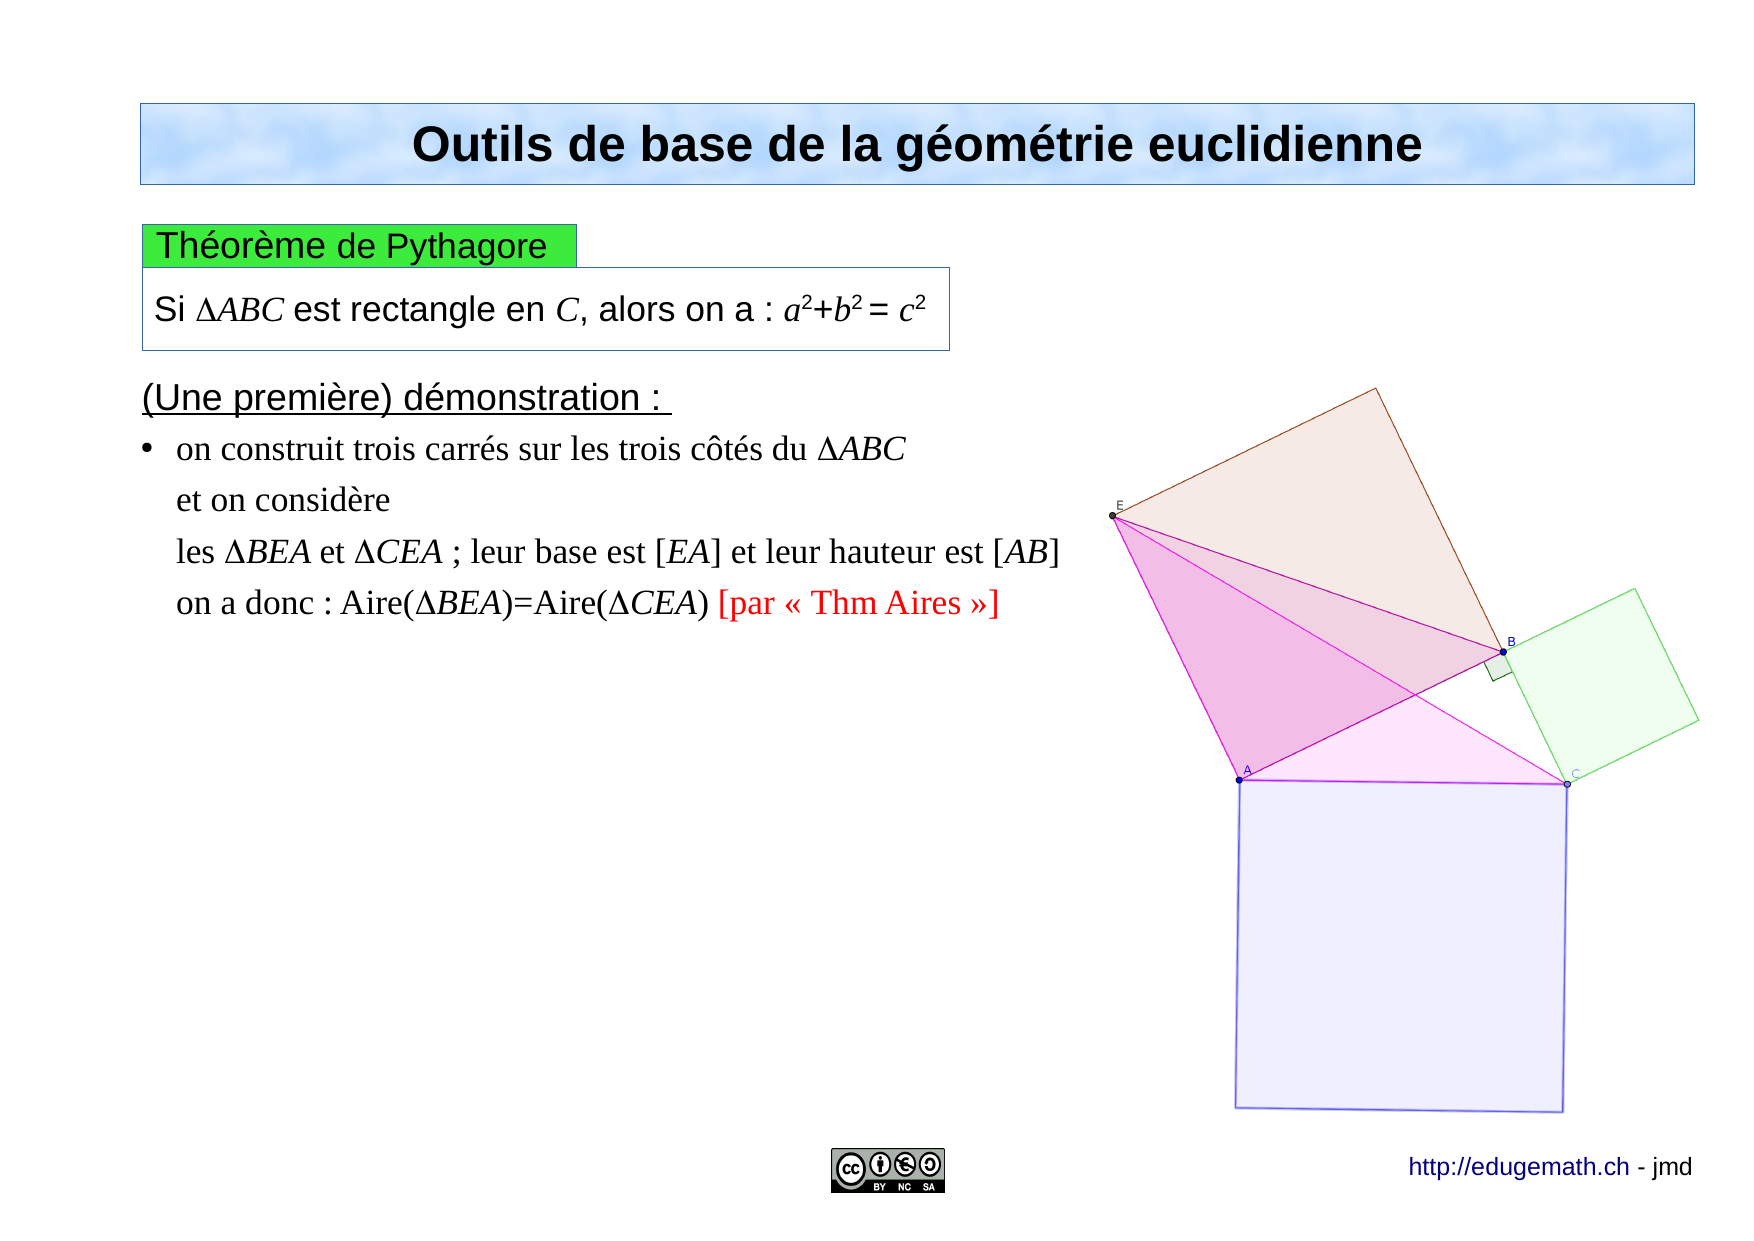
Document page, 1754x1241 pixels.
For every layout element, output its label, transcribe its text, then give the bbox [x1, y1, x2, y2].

text_box Si DABC est rectangle en C, alors on a : a2+b2 = c2 [142, 267, 950, 351]
text_box http://edugemath.ch - jmd [1393, 1145, 1737, 1189]
text_box on construit trois carrés sur les trois côtés du DABC et on considère les DBEA et DCEA ; leur base est [EA] et leur hauteur est [AB] on a donc : Aire(DBEA)=Aire(DCEA) [par « Thm Aires »] [128, 416, 1098, 902]
text_box Théorème de Pythagore [142, 224, 577, 267]
text_box Outils de base de la géométrie euclidienne [140, 103, 1695, 185]
picture [831, 1148, 945, 1193]
text_box (Une première) démonstration : [126, 369, 688, 426]
picture [1098, 377, 1708, 1141]
